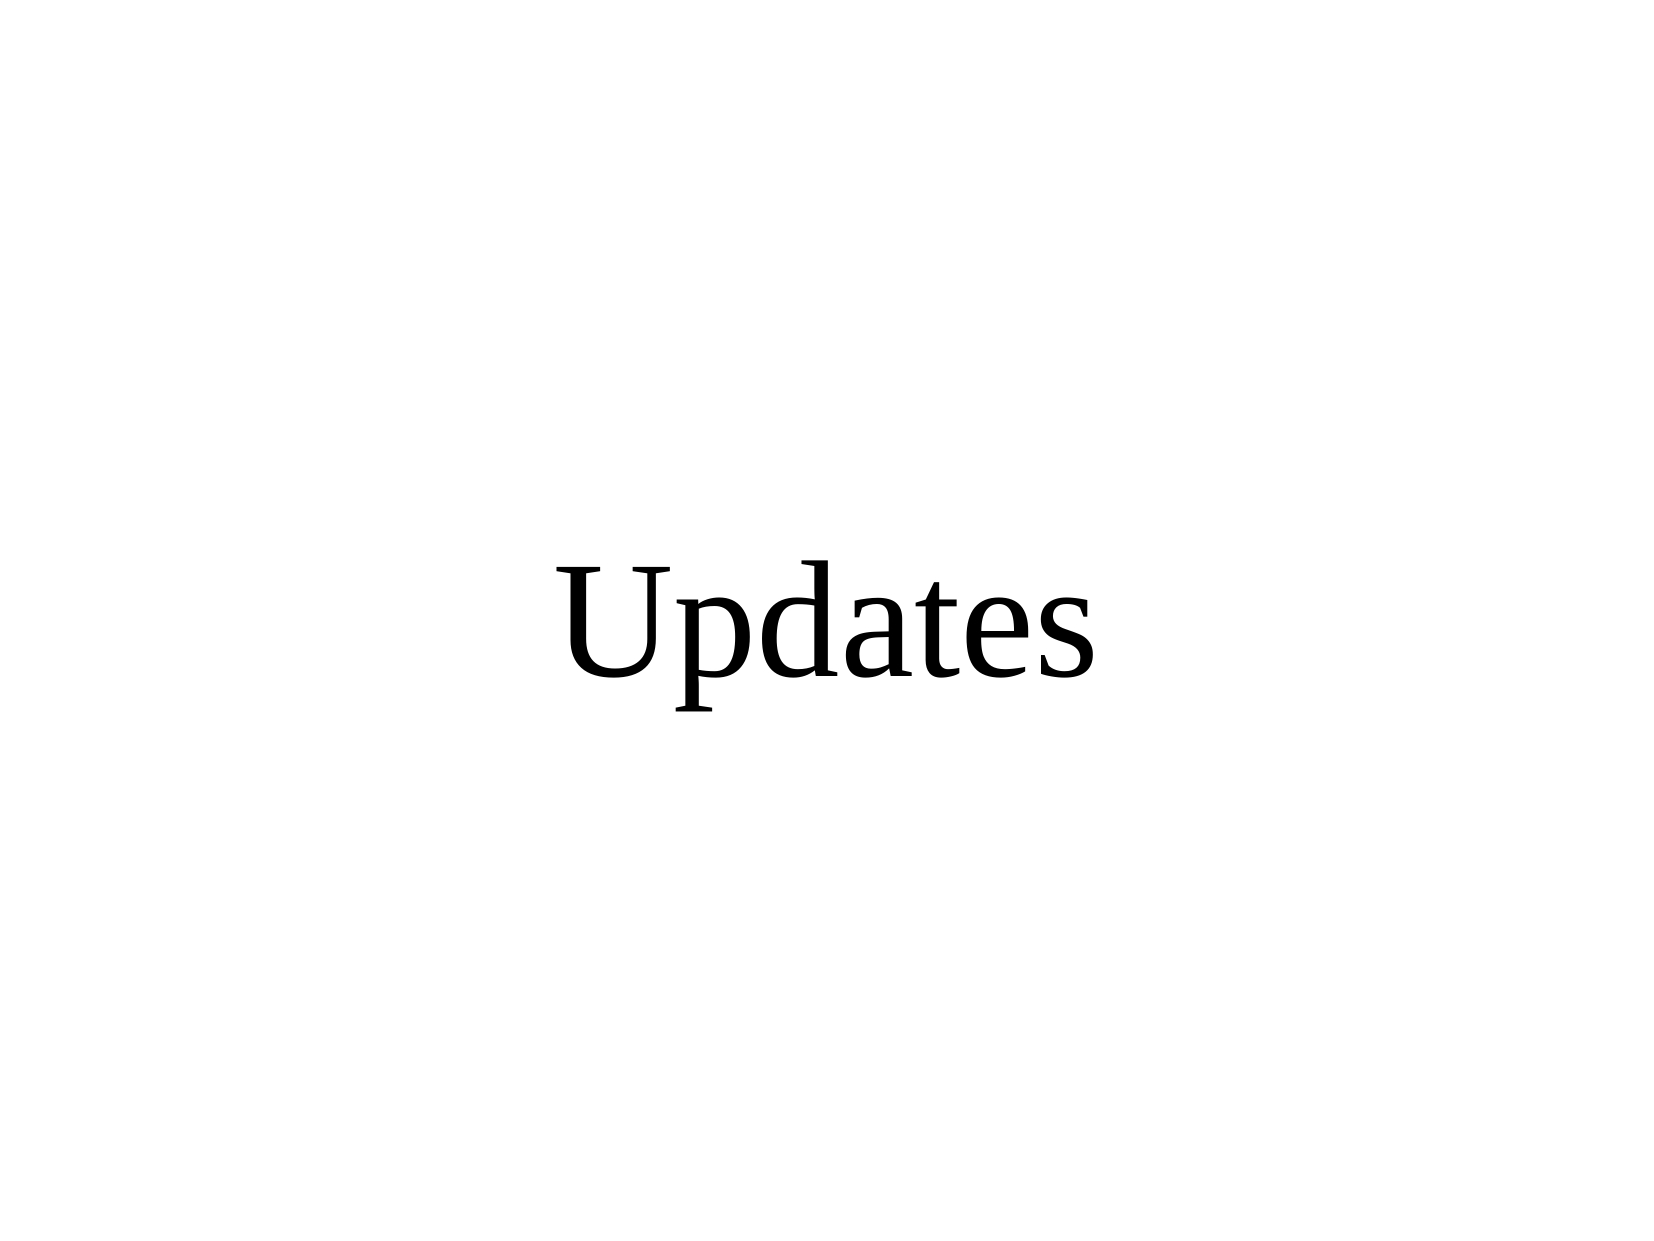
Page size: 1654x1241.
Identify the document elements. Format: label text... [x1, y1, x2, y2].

title Updates [0, 516, 1654, 724]
